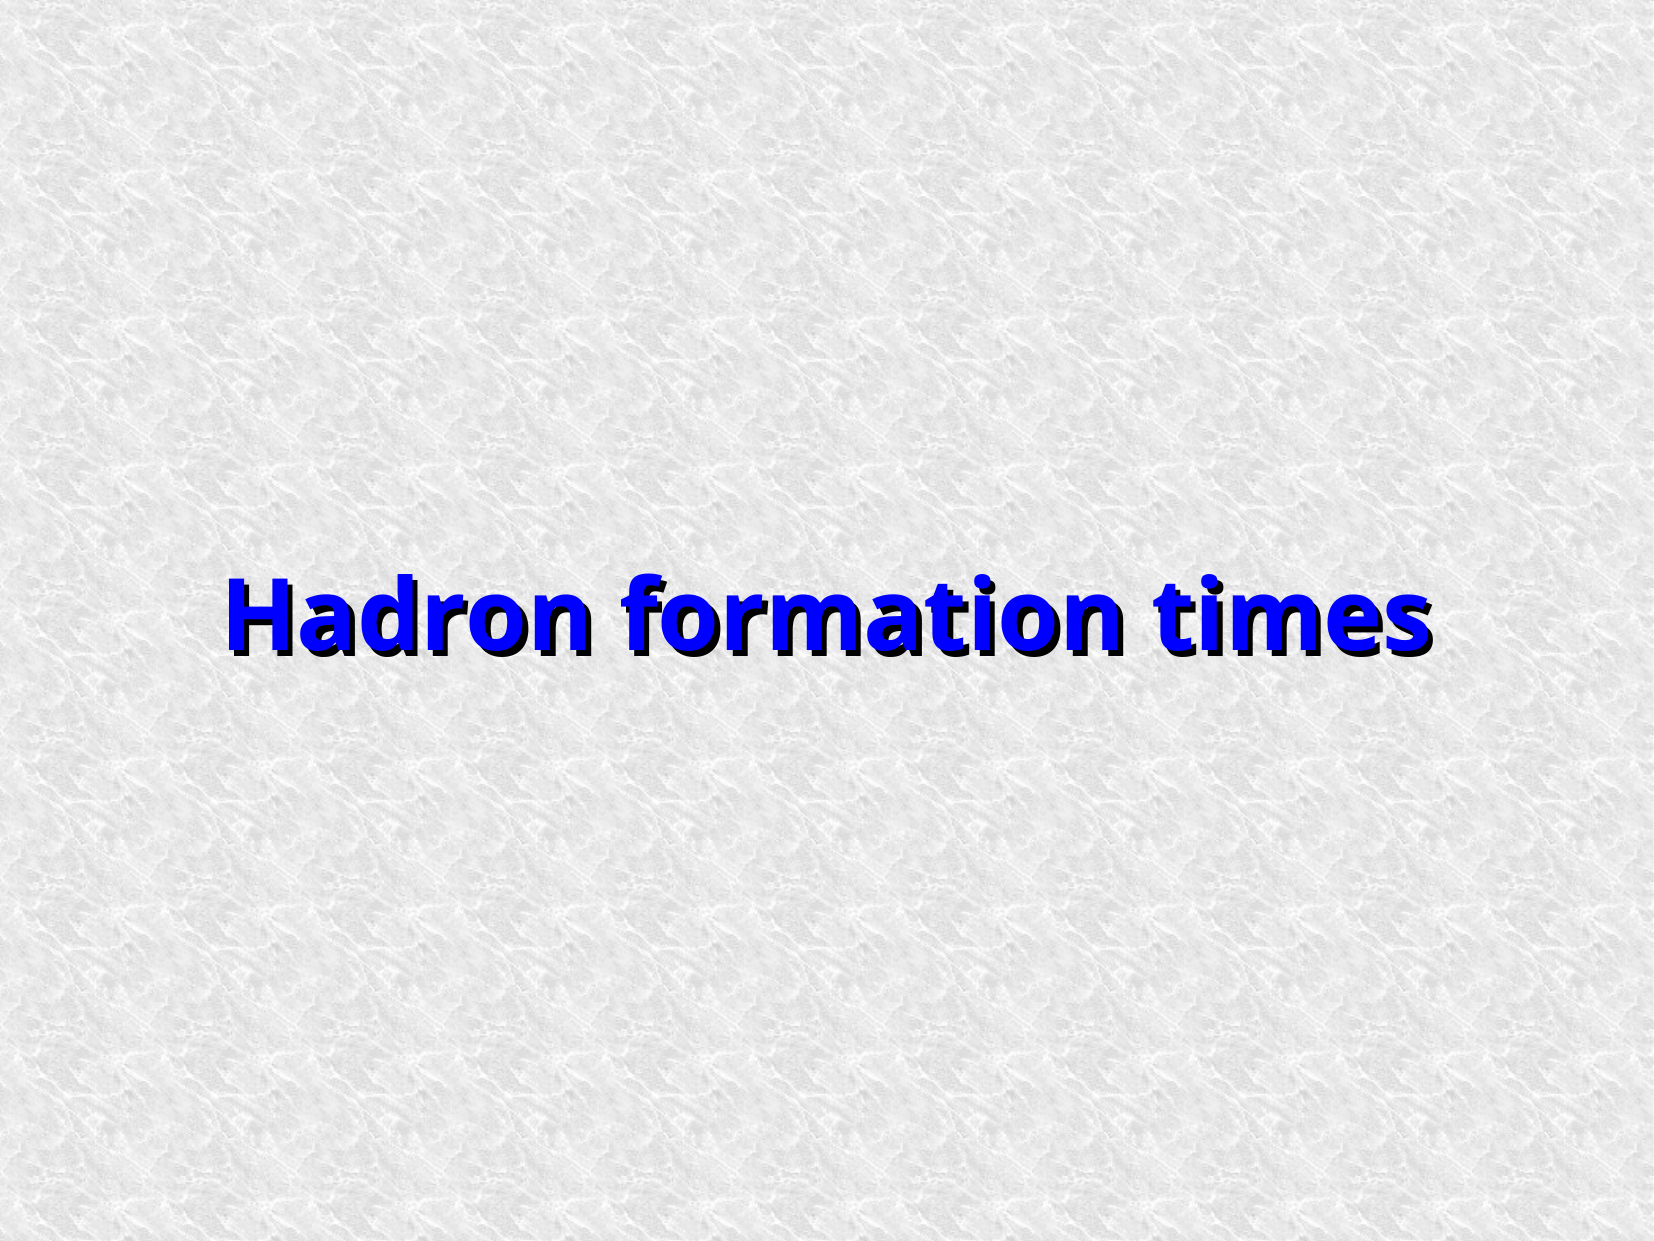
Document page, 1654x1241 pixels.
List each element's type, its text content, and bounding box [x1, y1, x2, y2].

text_box Hadron formation times [29, 536, 1625, 719]
picture [0, 0, 1654, 1241]
